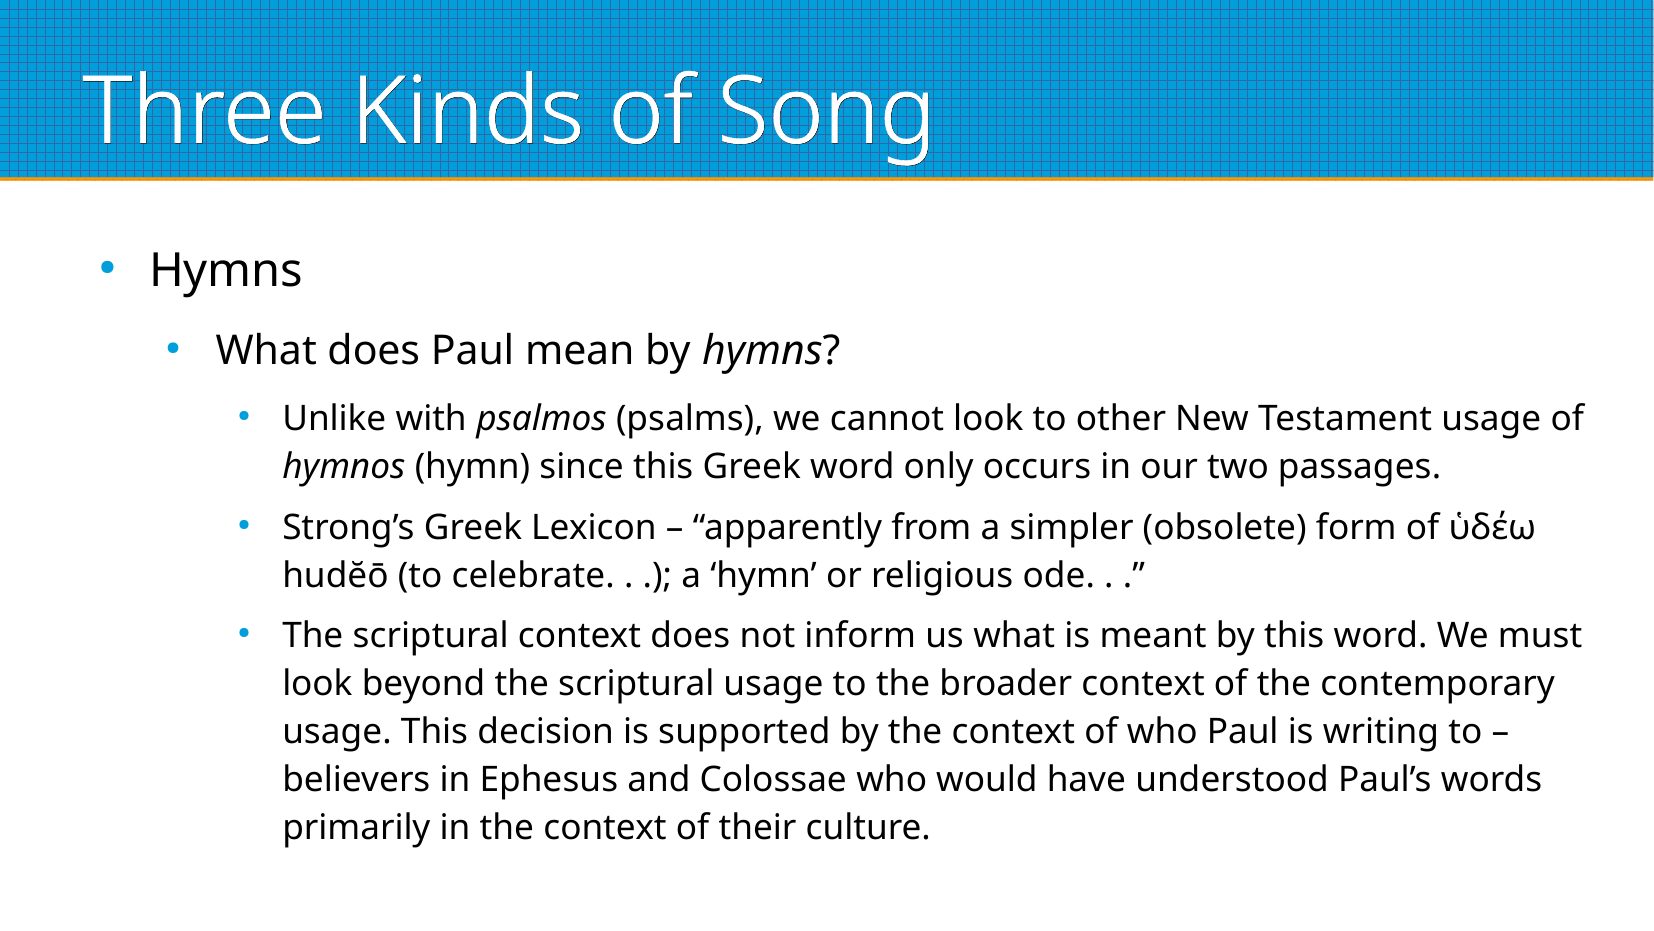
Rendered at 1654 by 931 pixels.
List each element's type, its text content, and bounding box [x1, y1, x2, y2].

list Hymns What does Paul mean by hymns? Unlike with psalmos (psalms), we cannot look to other New Testament usage of hymnos (hymn) since this Greek word only occurs in our two passages. Strong’s Greek Lexicon – “apparently from a simpler (obsolete) form of ὑδέω hudĕō (to celebrate. . .); a ‘hymn’ or religious ode. . .” The scriptural context does not inform us what is meant by this word. We must look beyond the scriptural usage to the broader context of the contemporary usage. This decision is supported by the context of who Paul is writing to – believers in Ephesus and Colossae who would have understood Paul’s words primarily in the context of their culture. [82, 236, 1613, 863]
title Three Kinds of Song [82, 14, 1571, 171]
